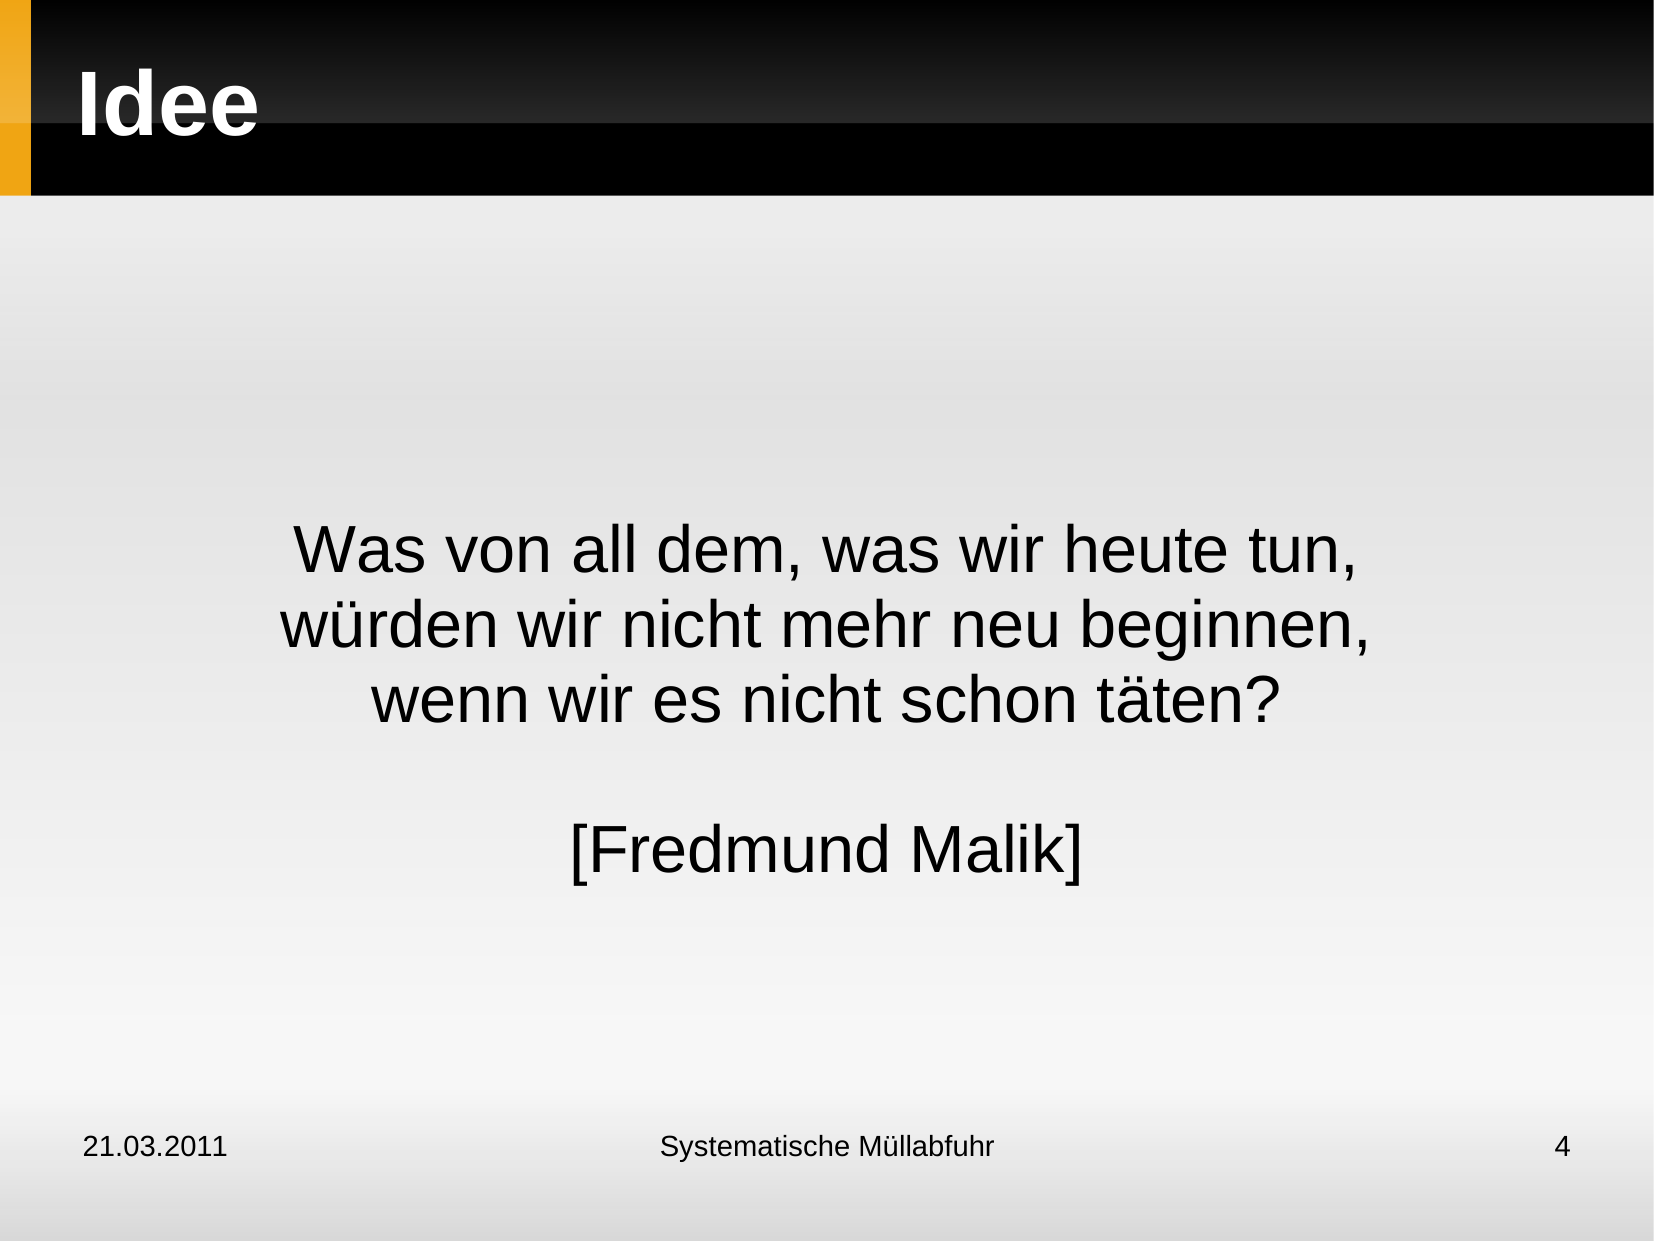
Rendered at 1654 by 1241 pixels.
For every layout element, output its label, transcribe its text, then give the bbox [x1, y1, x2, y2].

picture [0, 0, 1654, 1241]
subtitle Was von all dem, was wir heute tun, würden wir nicht mehr neu beginnen, wenn wir es nicht schon täten? [Fredmund Malik] [262, 297, 1391, 1102]
title Idee [76, 0, 1565, 208]
